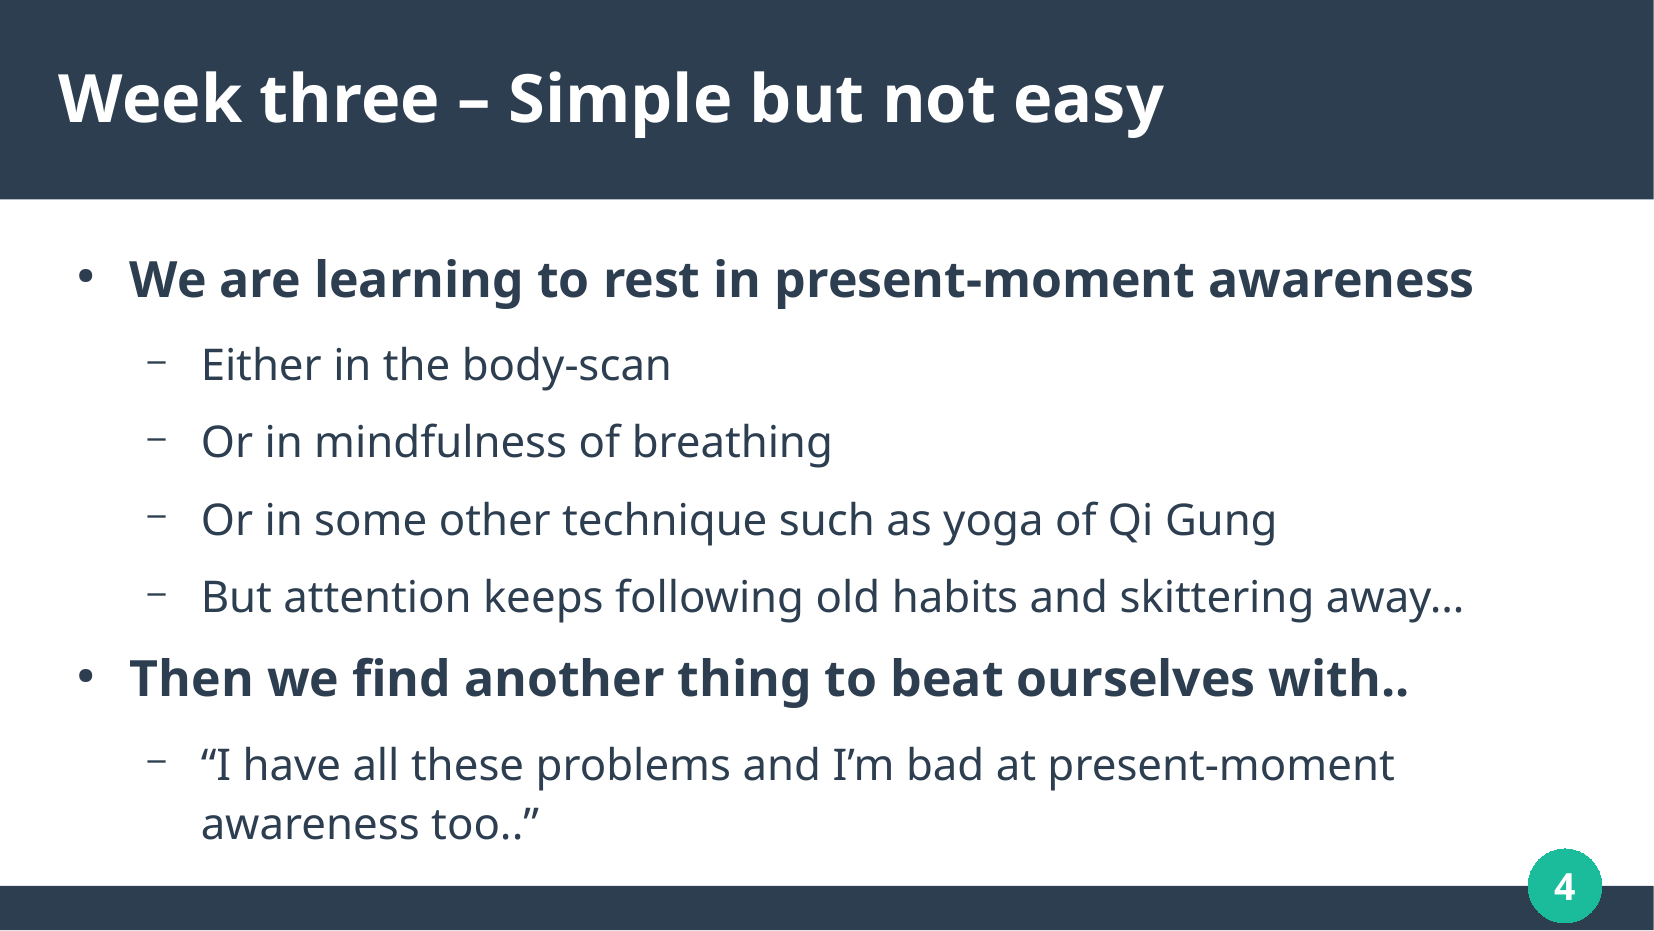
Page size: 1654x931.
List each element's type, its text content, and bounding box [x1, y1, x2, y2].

list We are learning to rest in present-moment awareness Either in the body-scan Or in mindfulness of breathing Or in some other technique such as yoga of Qi Gung But attention keeps following old habits and skittering away… Then we find another thing to beat ourselves with.. “I have all these problems and I’m bad at present-moment awareness too..” [59, 243, 1595, 864]
title Week three – Simple but not easy [59, 37, 1595, 156]
